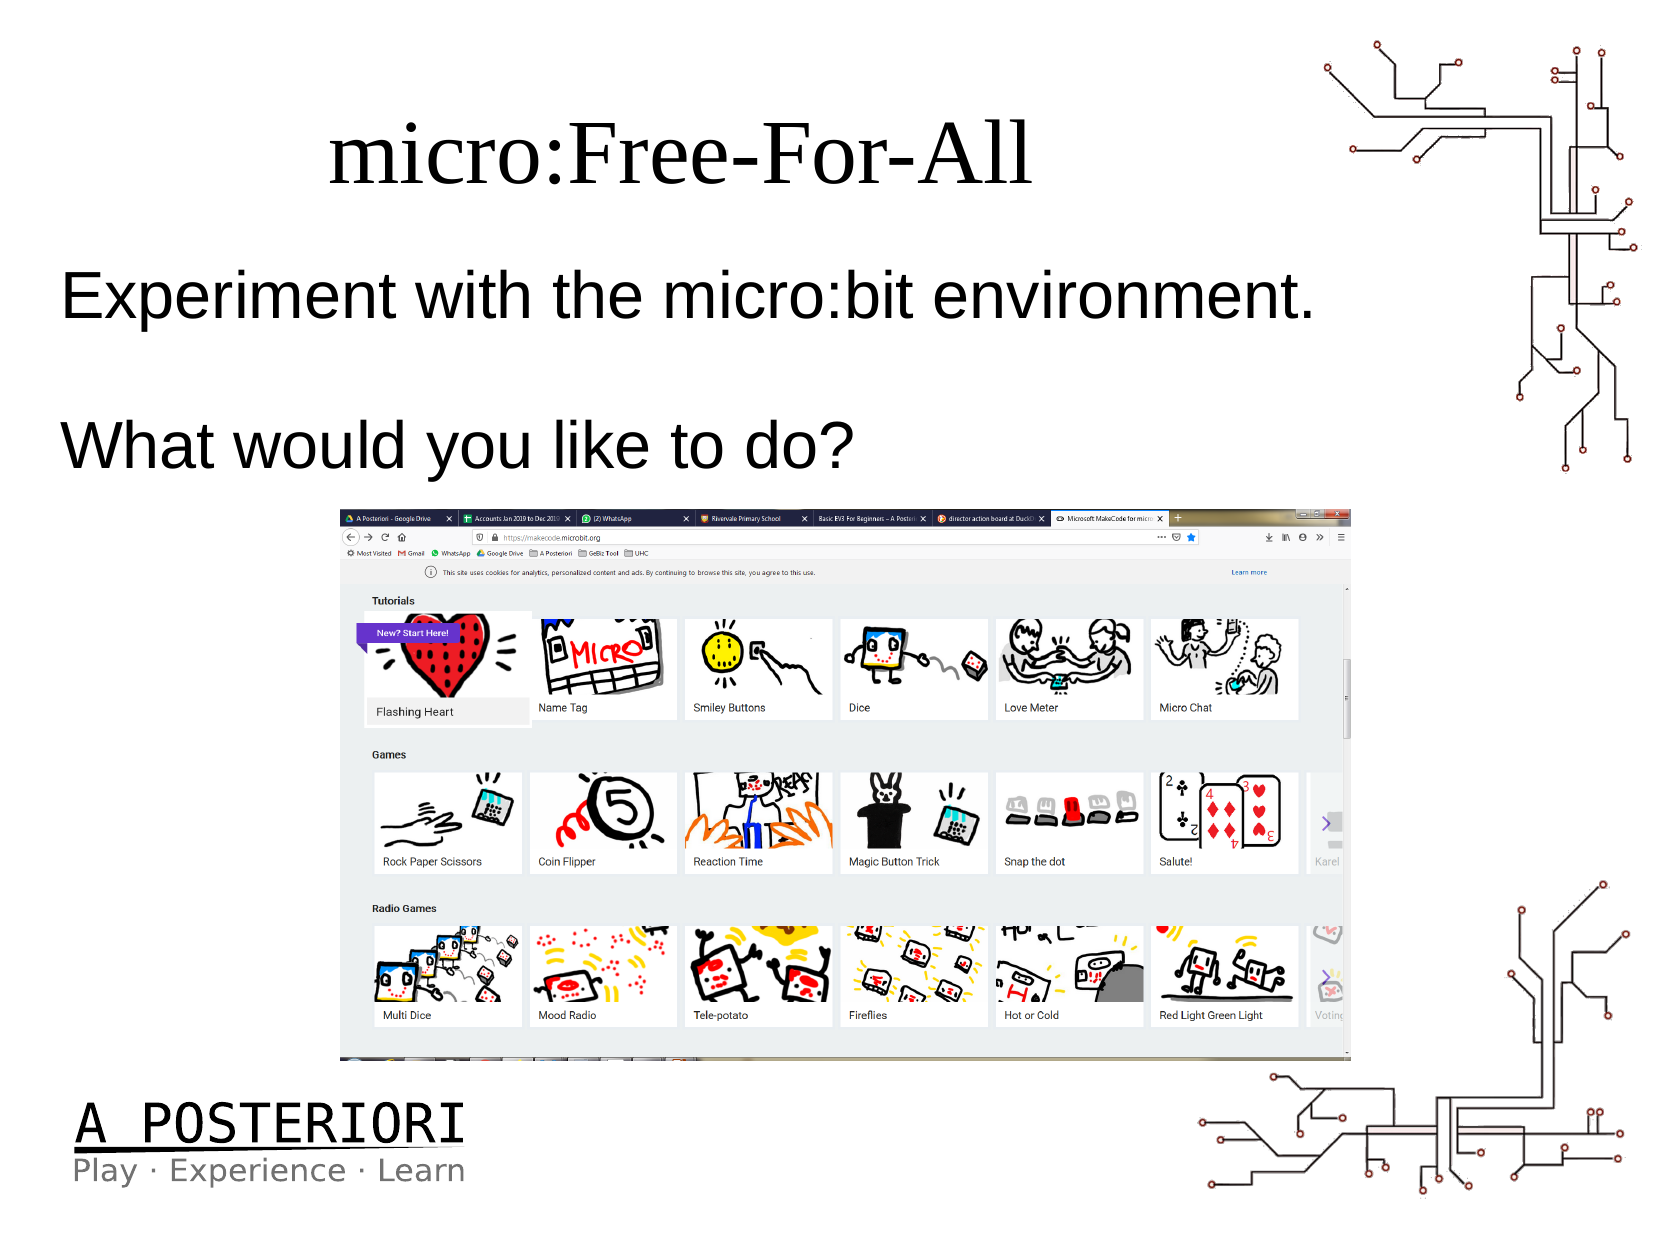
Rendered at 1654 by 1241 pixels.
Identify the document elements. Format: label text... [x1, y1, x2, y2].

picture [340, 509, 1636, 1201]
picture [73, 1101, 466, 1189]
title micro:Free-For-All [70, 49, 1294, 257]
picture [1305, 35, 1643, 496]
subtitle Experiment with the micro:bit environment. What would you like to do? [60, 258, 1493, 1024]
